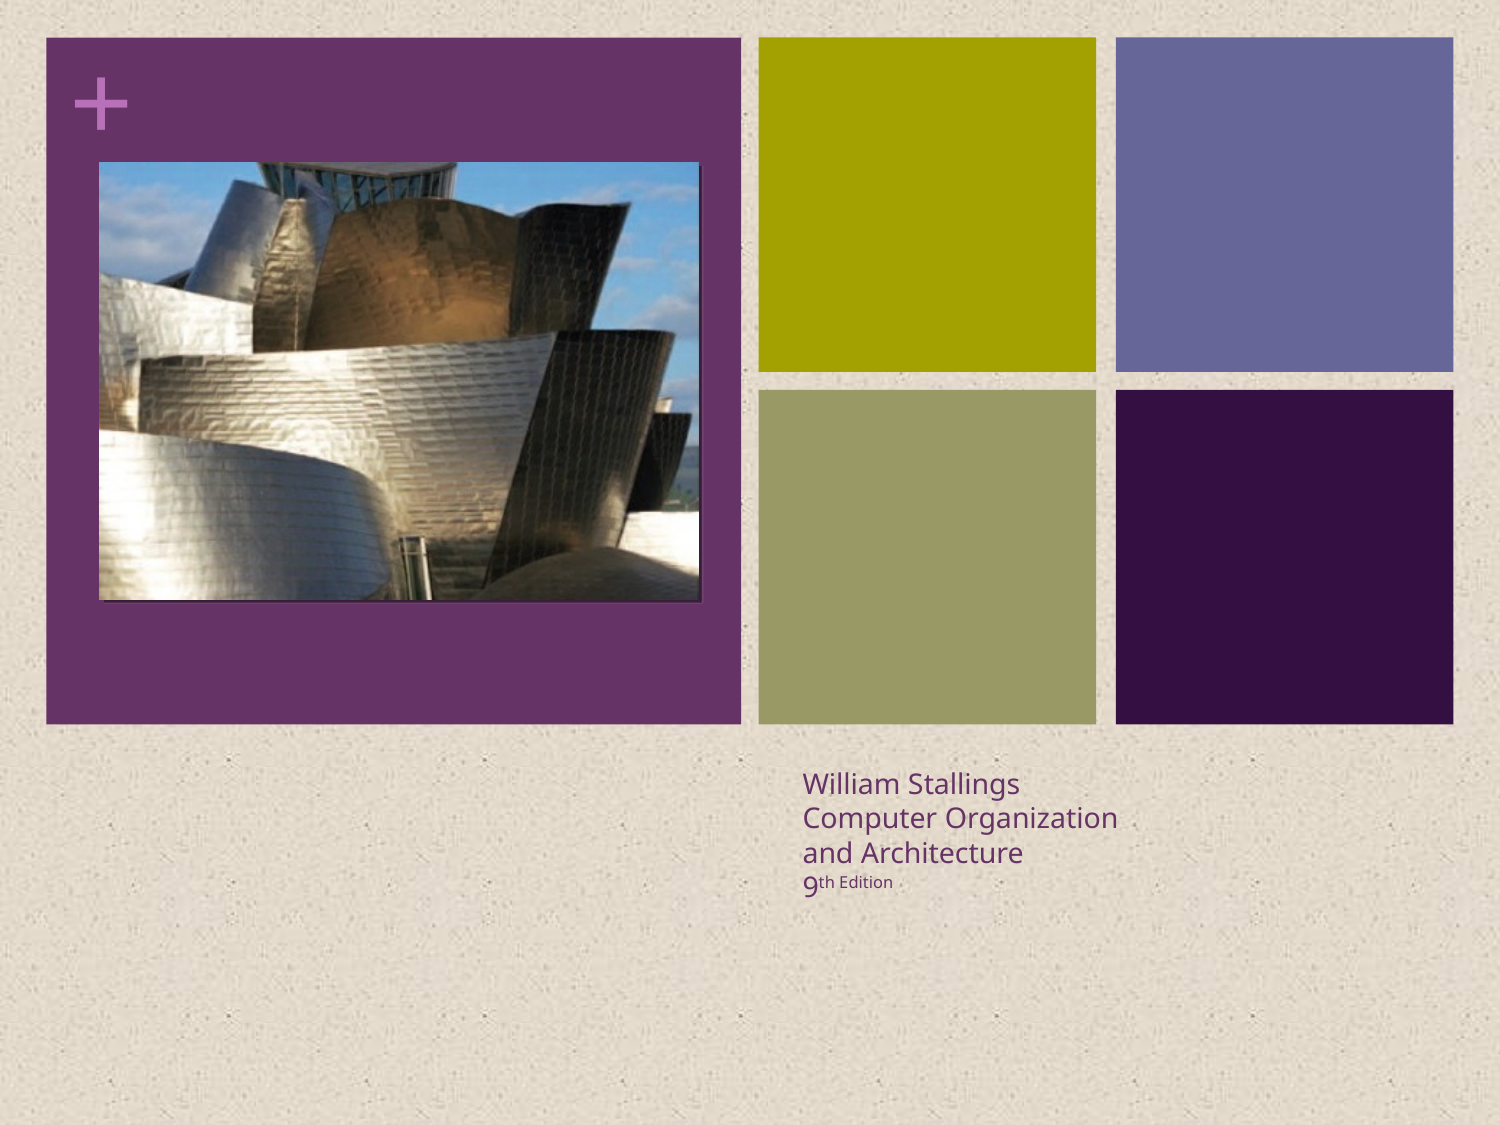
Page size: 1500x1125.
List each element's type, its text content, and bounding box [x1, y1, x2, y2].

title William Stallings Computer Organization and Architecture 9th Edition [787, 758, 1450, 912]
picture [0, 0, 1500, 1125]
